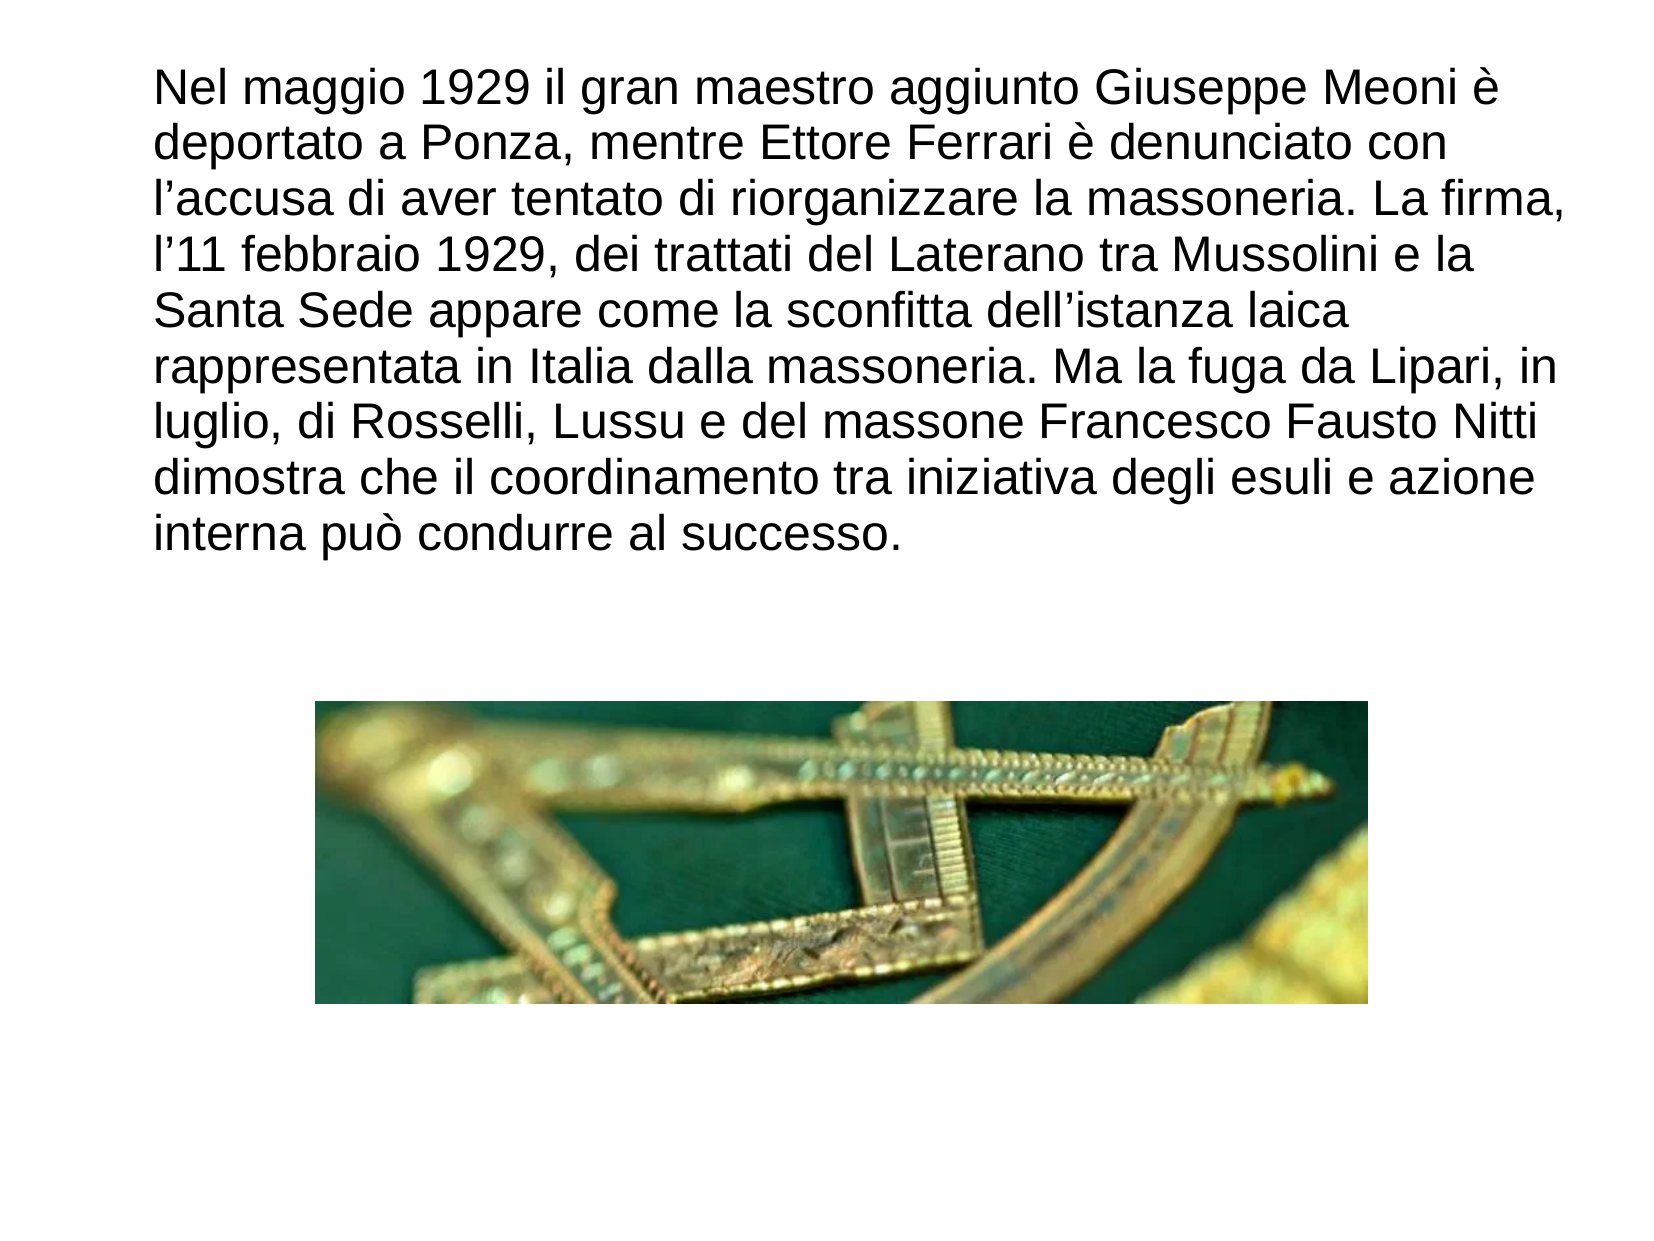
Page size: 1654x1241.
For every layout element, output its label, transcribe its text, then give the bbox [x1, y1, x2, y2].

list Nel maggio 1929 il gran maestro aggiunto Giuseppe Meoni è deportato a Ponza, mentre Ettore Ferrari è denunciato con l’accusa di aver tentato di riorganizzare la massoneria. La firma, l’11 febbraio 1929, dei trattati del Laterano tra Mussolini e la Santa Sede appare come la sconfitta dell’istanza laica rappresentata in Italia dalla massoneria. Ma la fuga da Lipari, in luglio, di Rosselli, Lussu e del massone Francesco Fausto Nitti dimostra che il coordinamento tra iniziativa degli esuli e azione interna può condurre al successo. [82, 59, 1571, 1193]
picture [315, 701, 1368, 1004]
